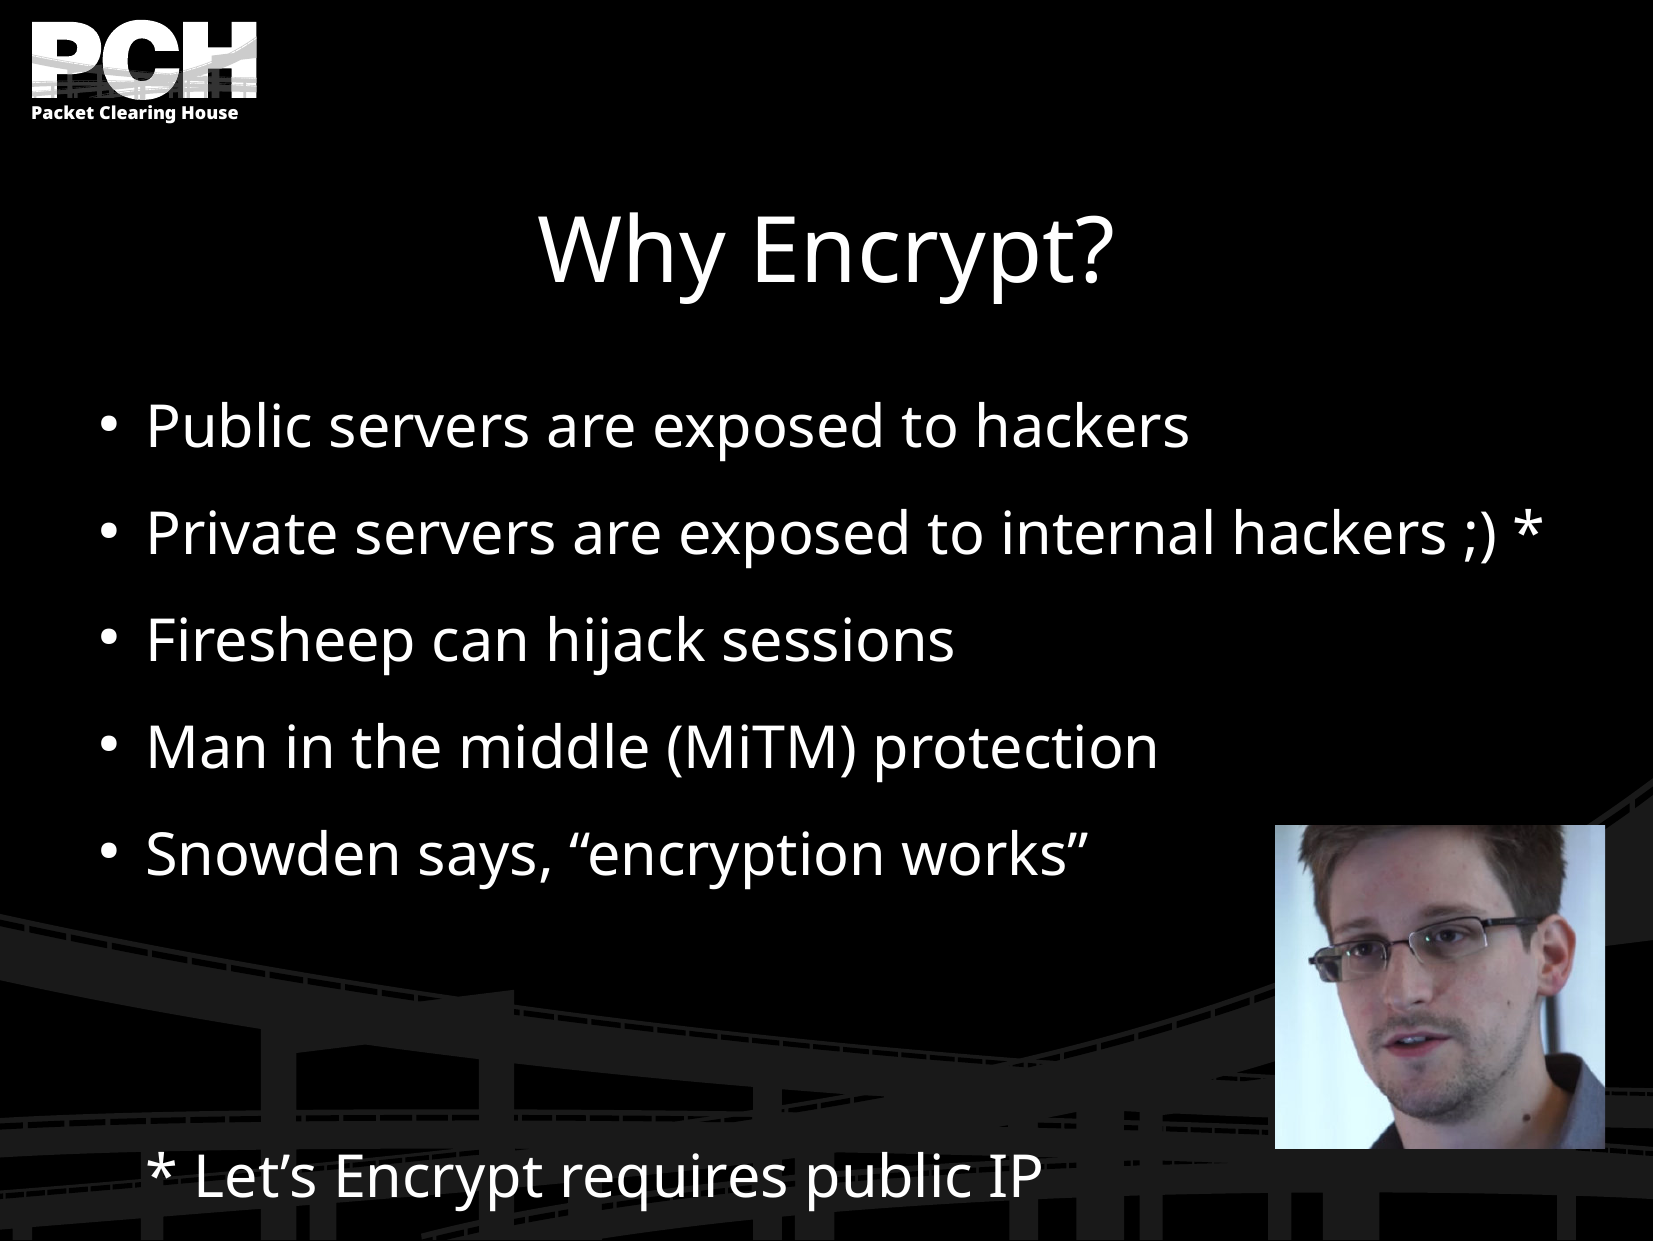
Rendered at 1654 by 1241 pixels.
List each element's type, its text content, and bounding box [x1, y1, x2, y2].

picture [1275, 825, 1606, 1149]
title Why Encrypt? [0, 143, 1653, 352]
list Public servers are exposed to hackers Private servers are exposed to internal hackers ;) * Firesheep can hijack sessions Man in the middle (MiTM) protection Snowden says, “encryption works” * Let’s Encrypt requires public IP [82, 384, 1571, 1216]
